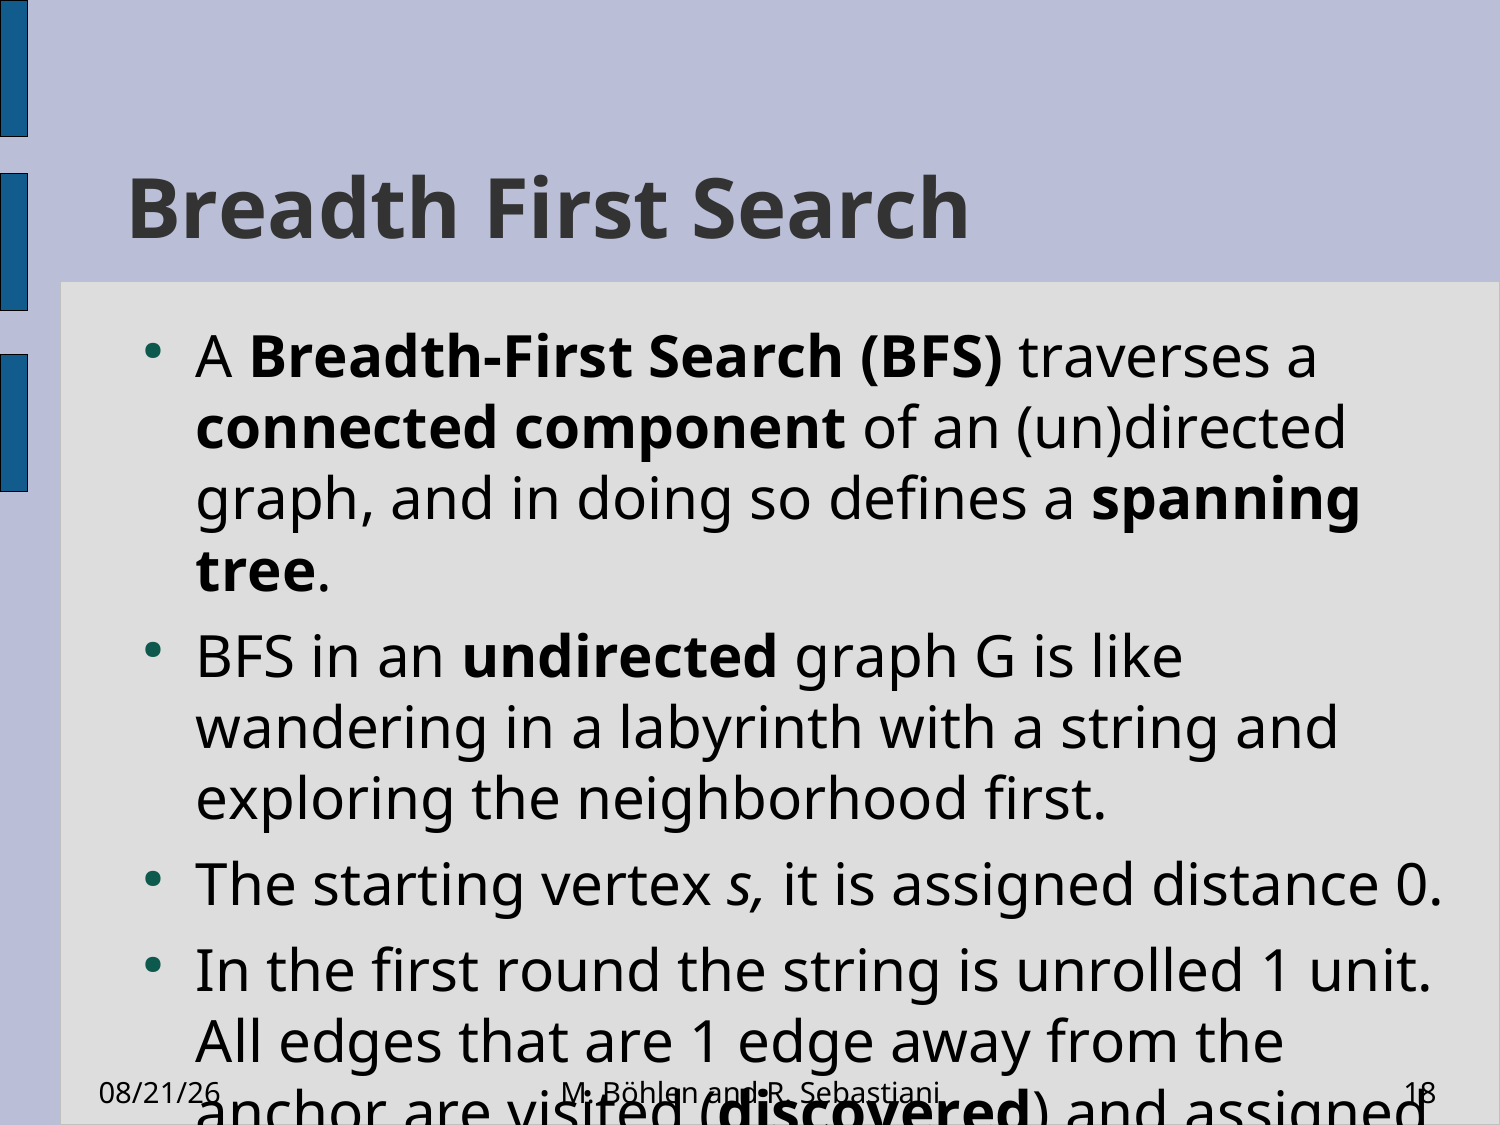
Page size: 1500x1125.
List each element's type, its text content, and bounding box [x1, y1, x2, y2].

title Breadth First Search [110, 67, 1392, 271]
list A Breadth-First Search (BFS) traverses a connected component of an (un)directed graph, and in doing so defines a spanning tree. BFS in an undirected graph G is like wandering in a labyrinth with a string and exploring the neighborhood first. The starting vertex s, it is assigned distance 0. In the first round the string is unrolled 1 unit. All edges that are 1 edge away from the anchor are visited (discovered) and assigned distance 1. [110, 312, 1461, 1078]
